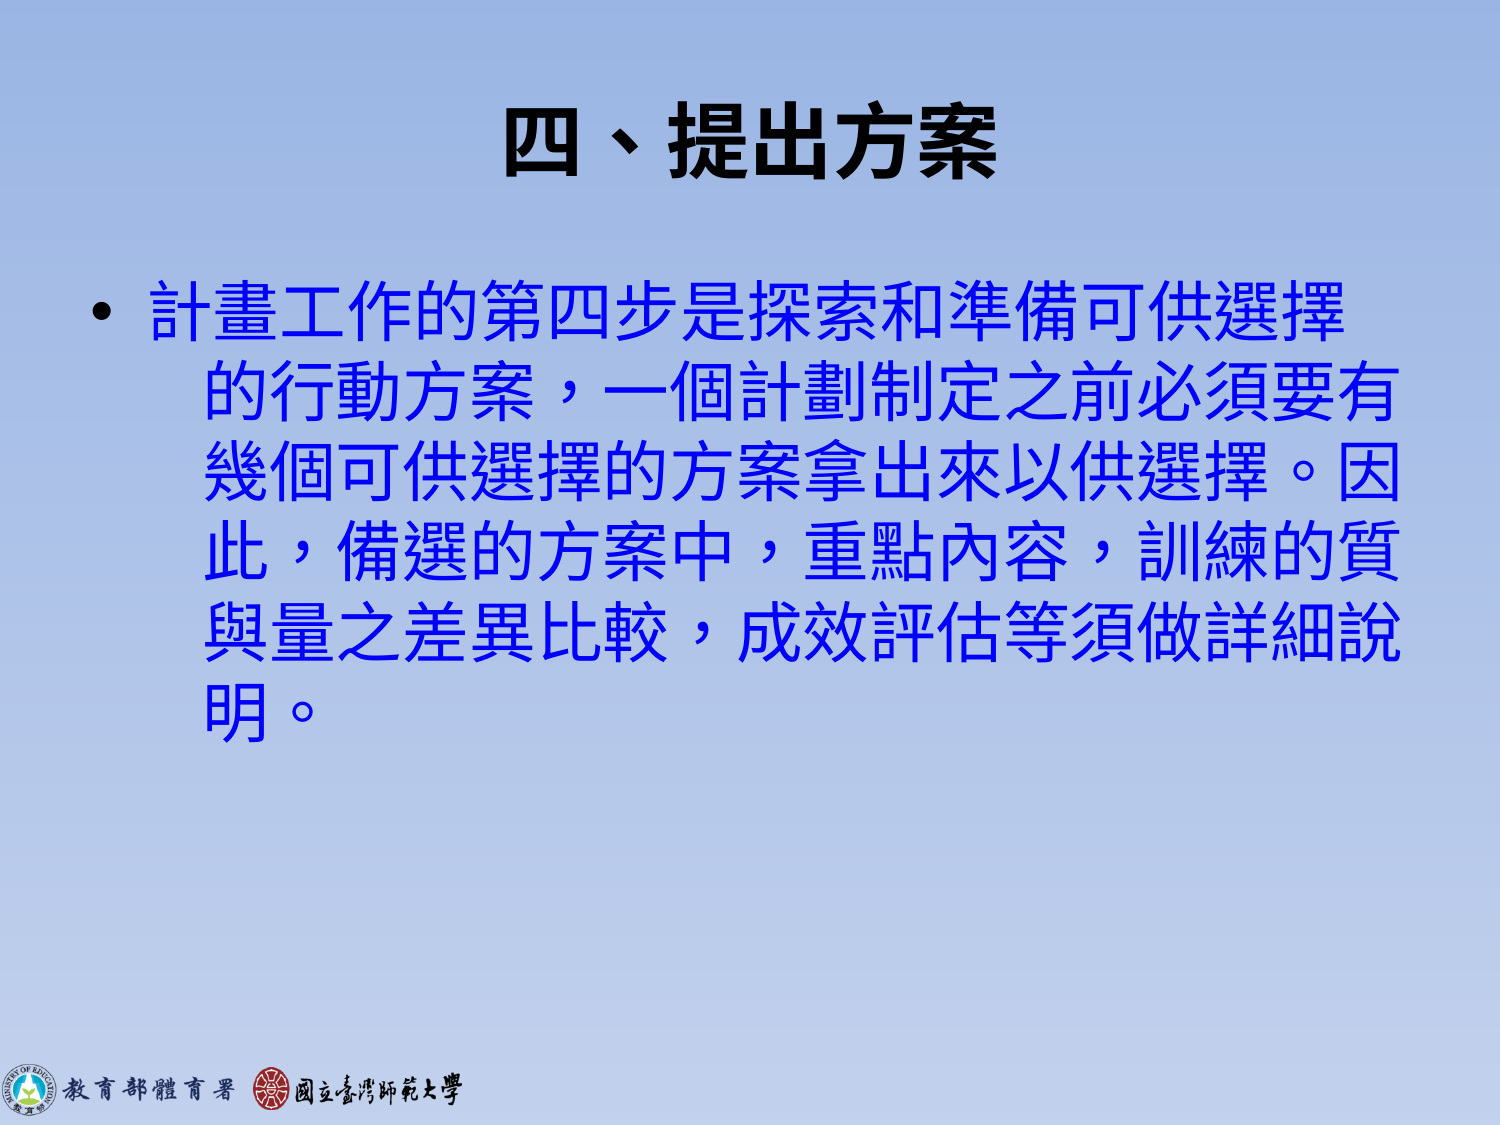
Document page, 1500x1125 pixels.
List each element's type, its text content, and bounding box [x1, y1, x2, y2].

list 計畫工作的第四步是探索和準備可供選擇的行動方案，一個計劃制定之前必須要有幾個可供選擇的方案拿出來以供選擇。因此，備選的方案中，重點內容，訓練的質與量之差異比較，成效評估等須做詳細說明。 [75, 262, 1426, 1005]
title 四、提出方案 [75, 45, 1426, 233]
